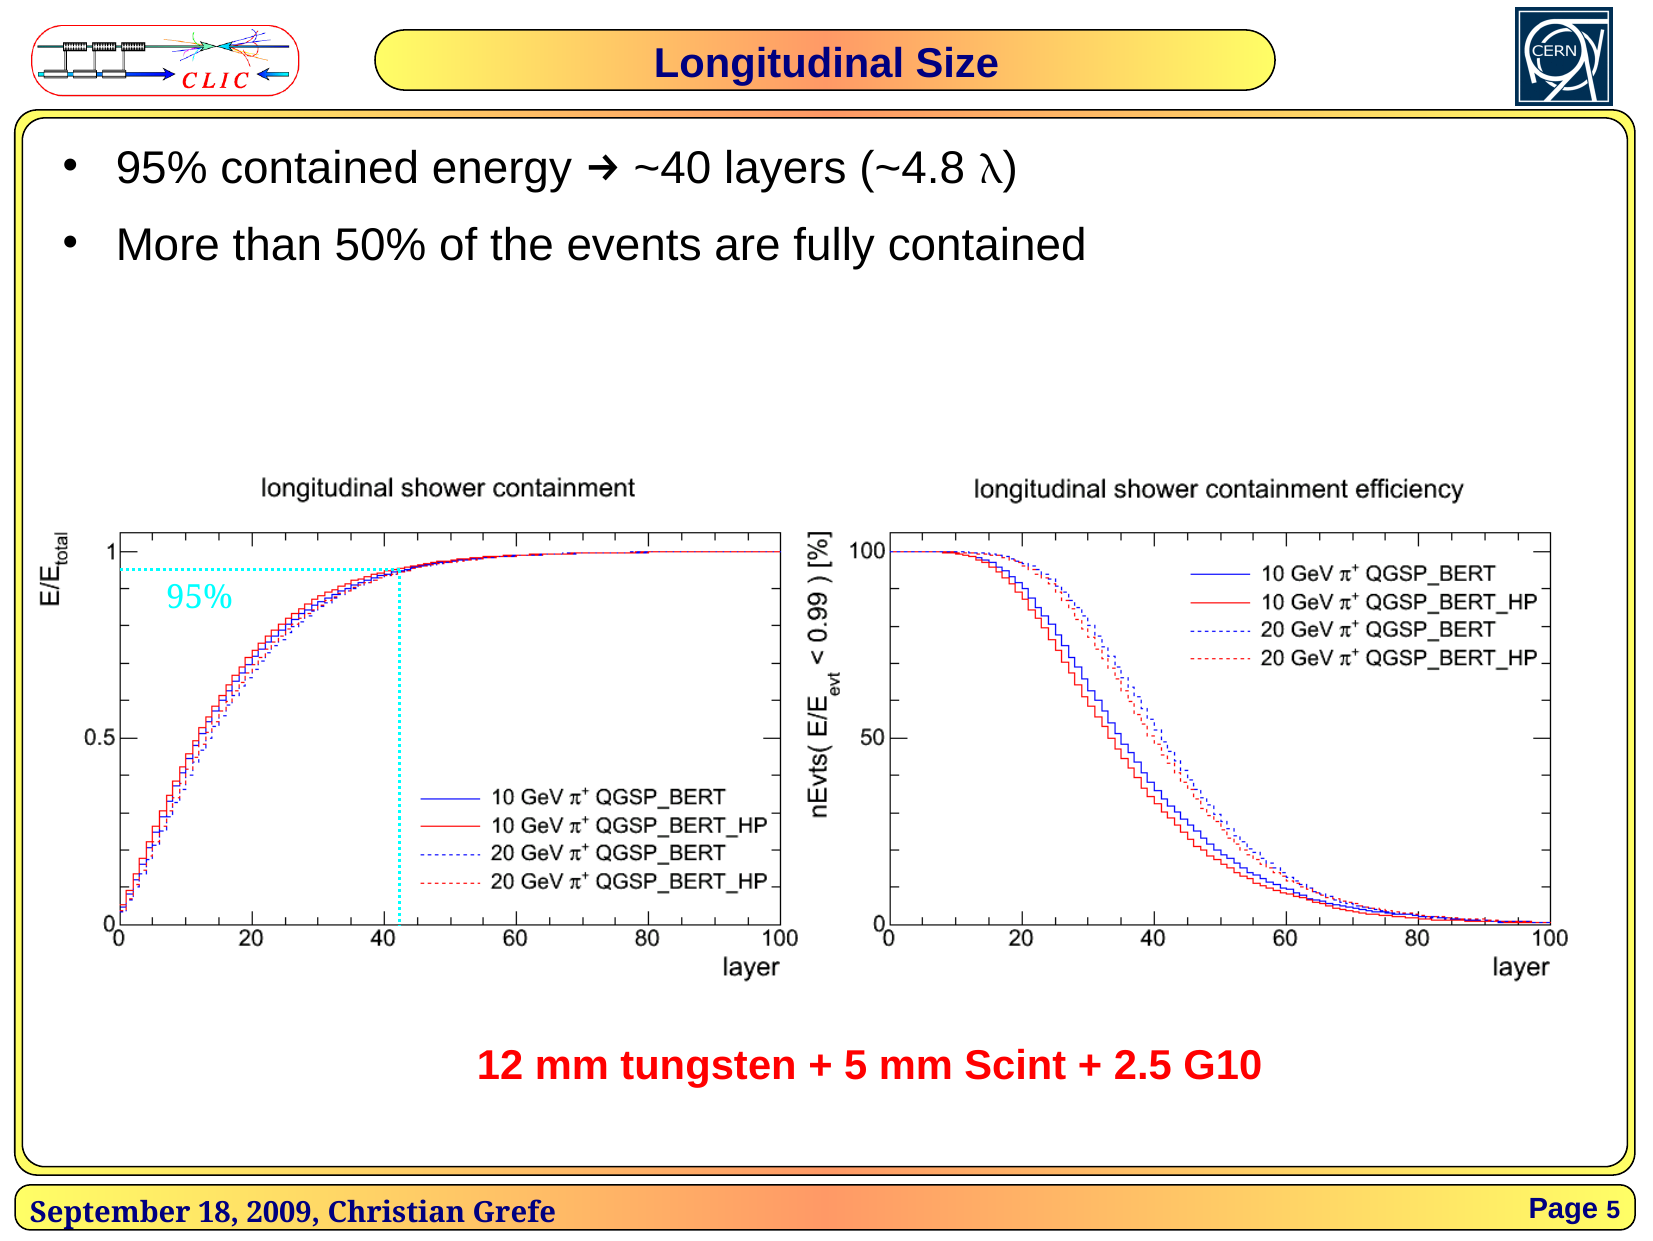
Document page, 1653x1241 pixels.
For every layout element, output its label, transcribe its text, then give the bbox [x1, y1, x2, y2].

picture [29, 22, 301, 98]
picture [1515, 7, 1613, 106]
title Longitudinal Size [376, 32, 1277, 96]
text_box 95% [149, 566, 280, 625]
text_box 12 mm tungsten + 5 mm Scint + 2.5 G10 [462, 1030, 1347, 1096]
picture [37, 450, 1594, 1010]
list 95% contained energy → ~40 layers (~4.8 ) More than 50% of the events are fully contained [45, 145, 1605, 1140]
